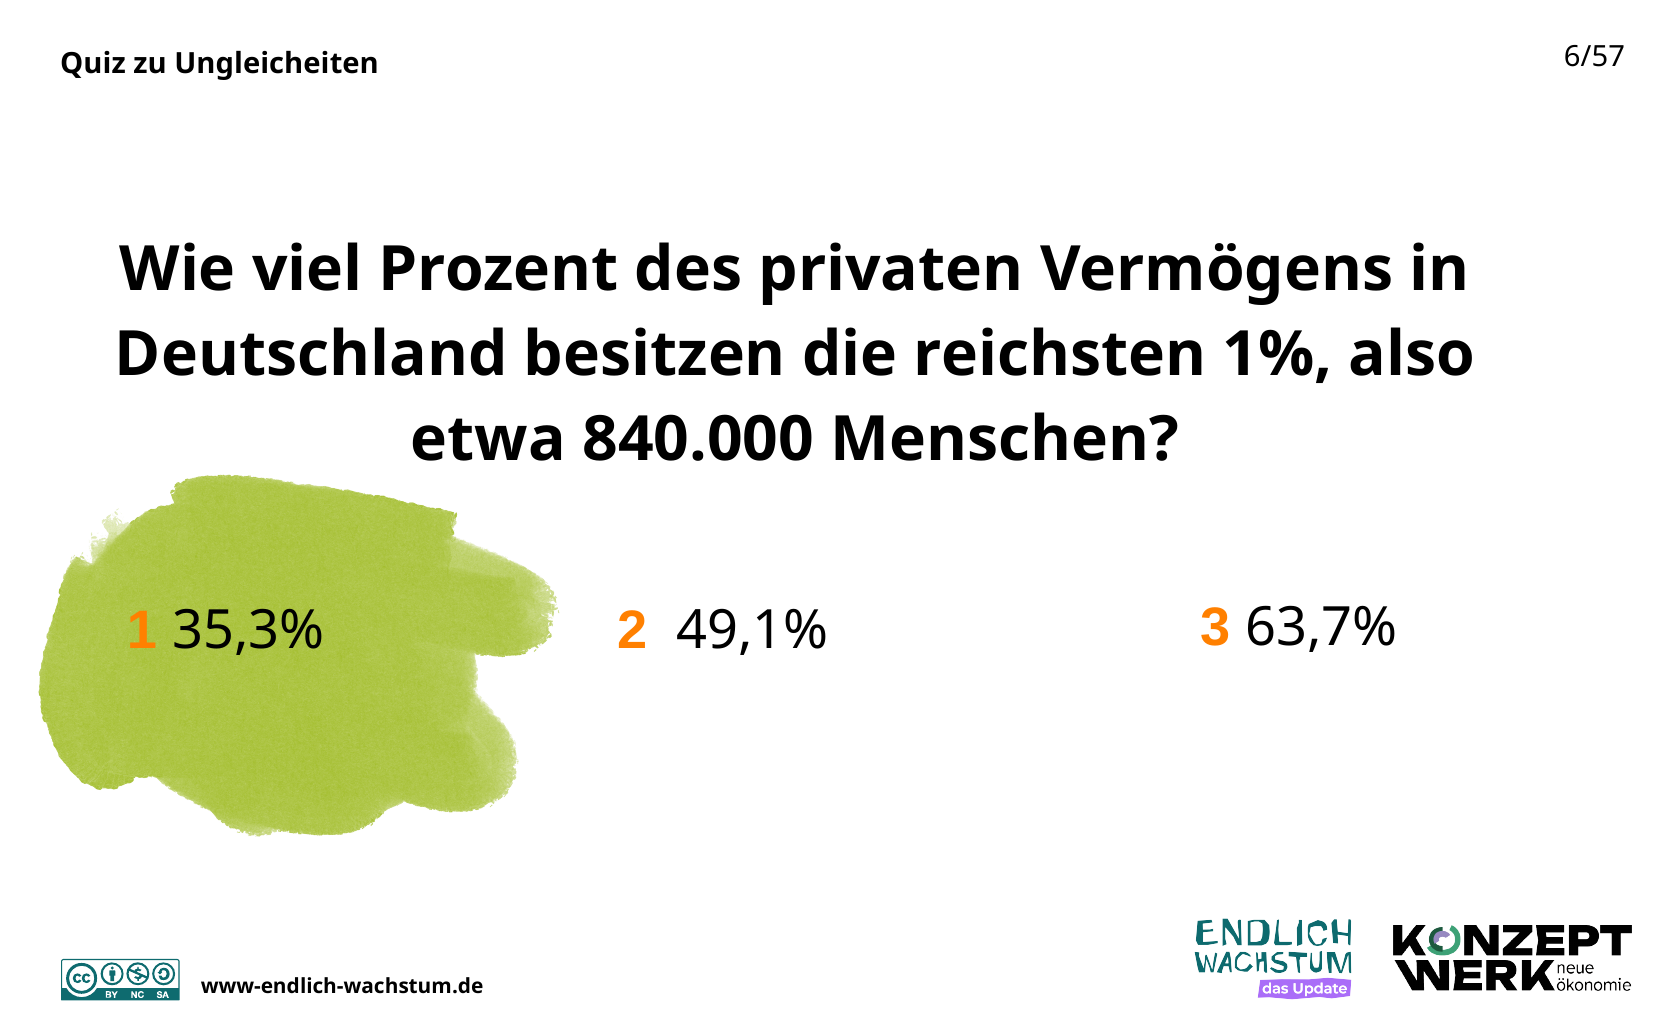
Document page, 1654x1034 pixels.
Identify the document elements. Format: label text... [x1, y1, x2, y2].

title Wie viel Prozent des privaten Vermögens in Deutschland besitzen die reichsten 1%, also etwa 840.000 Menschen? [51, 116, 1540, 586]
picture [38, 474, 560, 837]
picture [1176, 900, 1374, 1011]
text_box 1 35,3% [41, 583, 502, 780]
text_box 3 63,7% [1114, 580, 1576, 717]
text_box 2 49,1% [531, 586, 1028, 852]
picture [1387, 917, 1636, 997]
